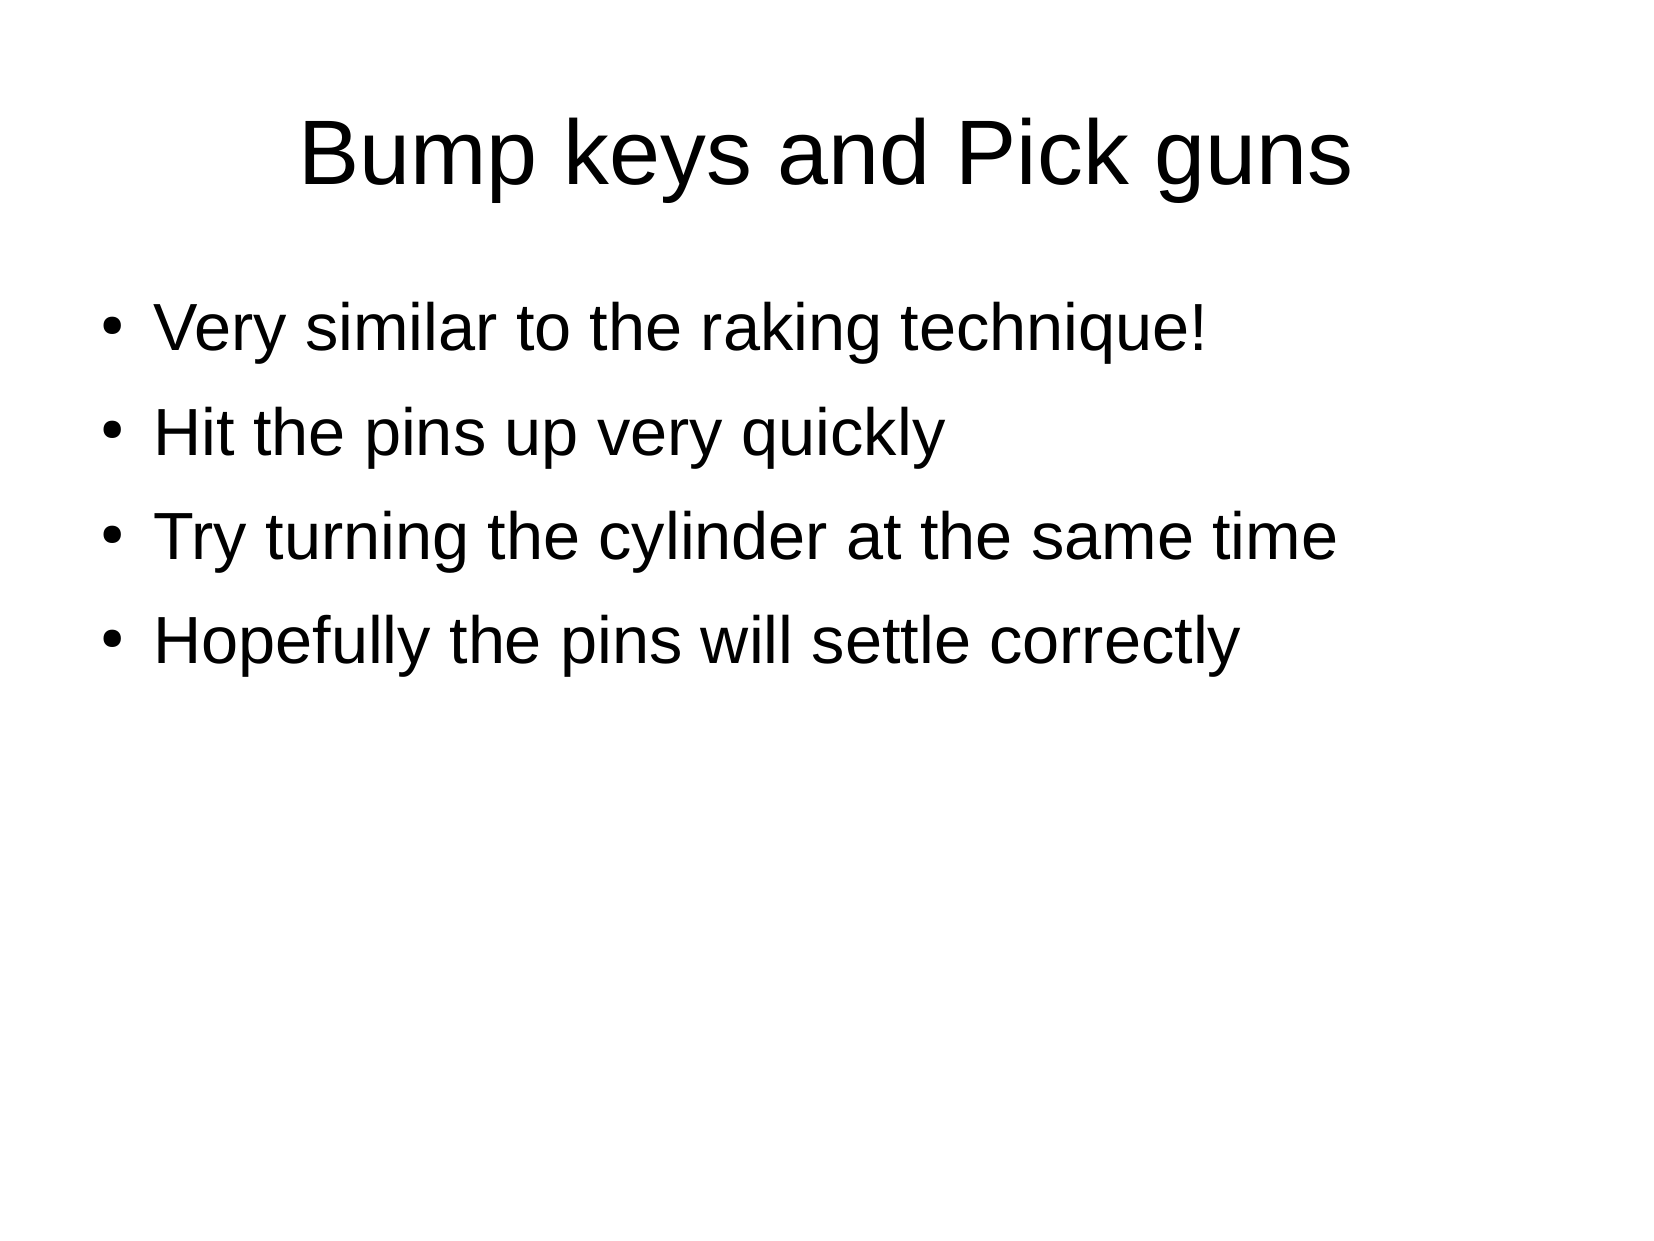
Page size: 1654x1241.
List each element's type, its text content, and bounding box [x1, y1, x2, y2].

list Very similar to the raking technique! Hit the pins up very quickly Try turning the cylinder at the same time Hopefully the pins will settle correctly [82, 290, 1571, 1109]
title Bump keys and Pick guns [82, 56, 1571, 250]
